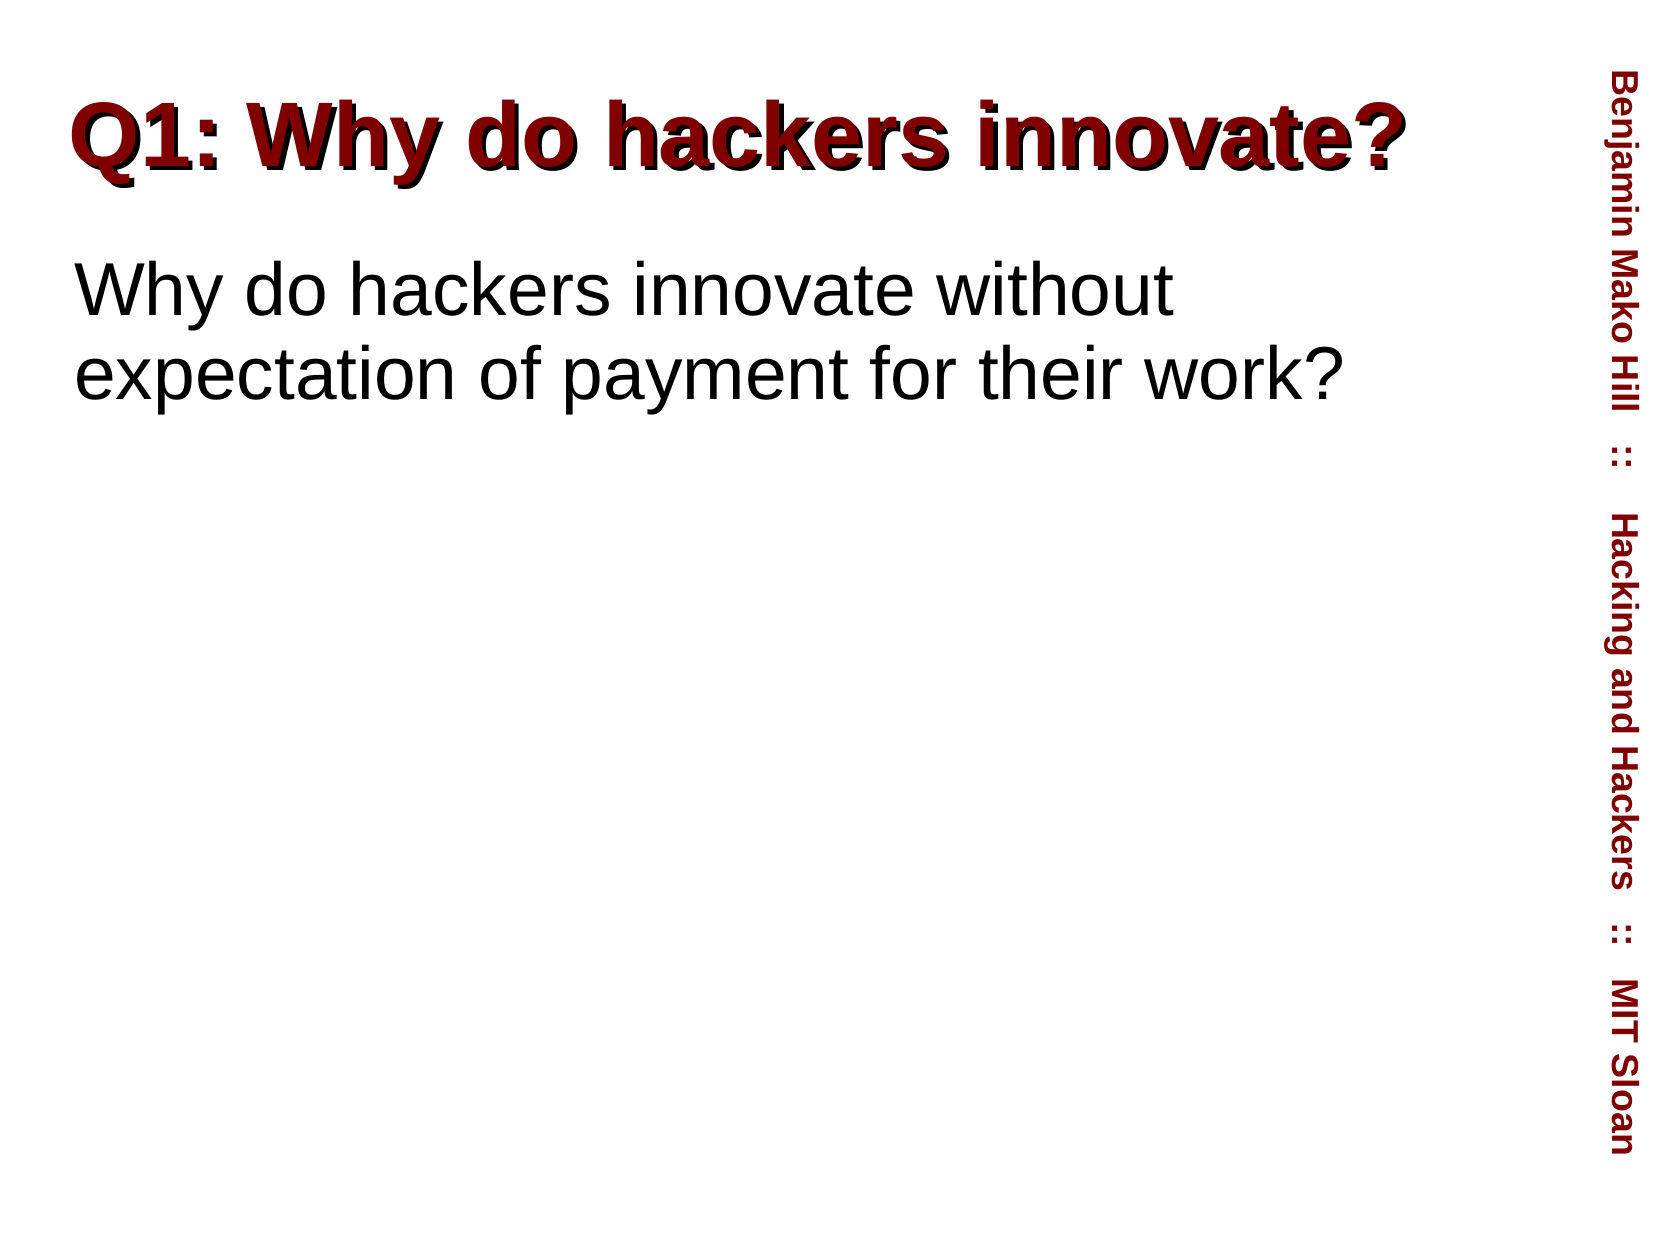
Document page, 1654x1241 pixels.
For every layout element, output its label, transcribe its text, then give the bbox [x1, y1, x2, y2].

title Q1: Why do hackers innovate? [68, 38, 1542, 231]
list Why do hackers innovate without expectation of payment for their work? [74, 247, 1534, 1172]
